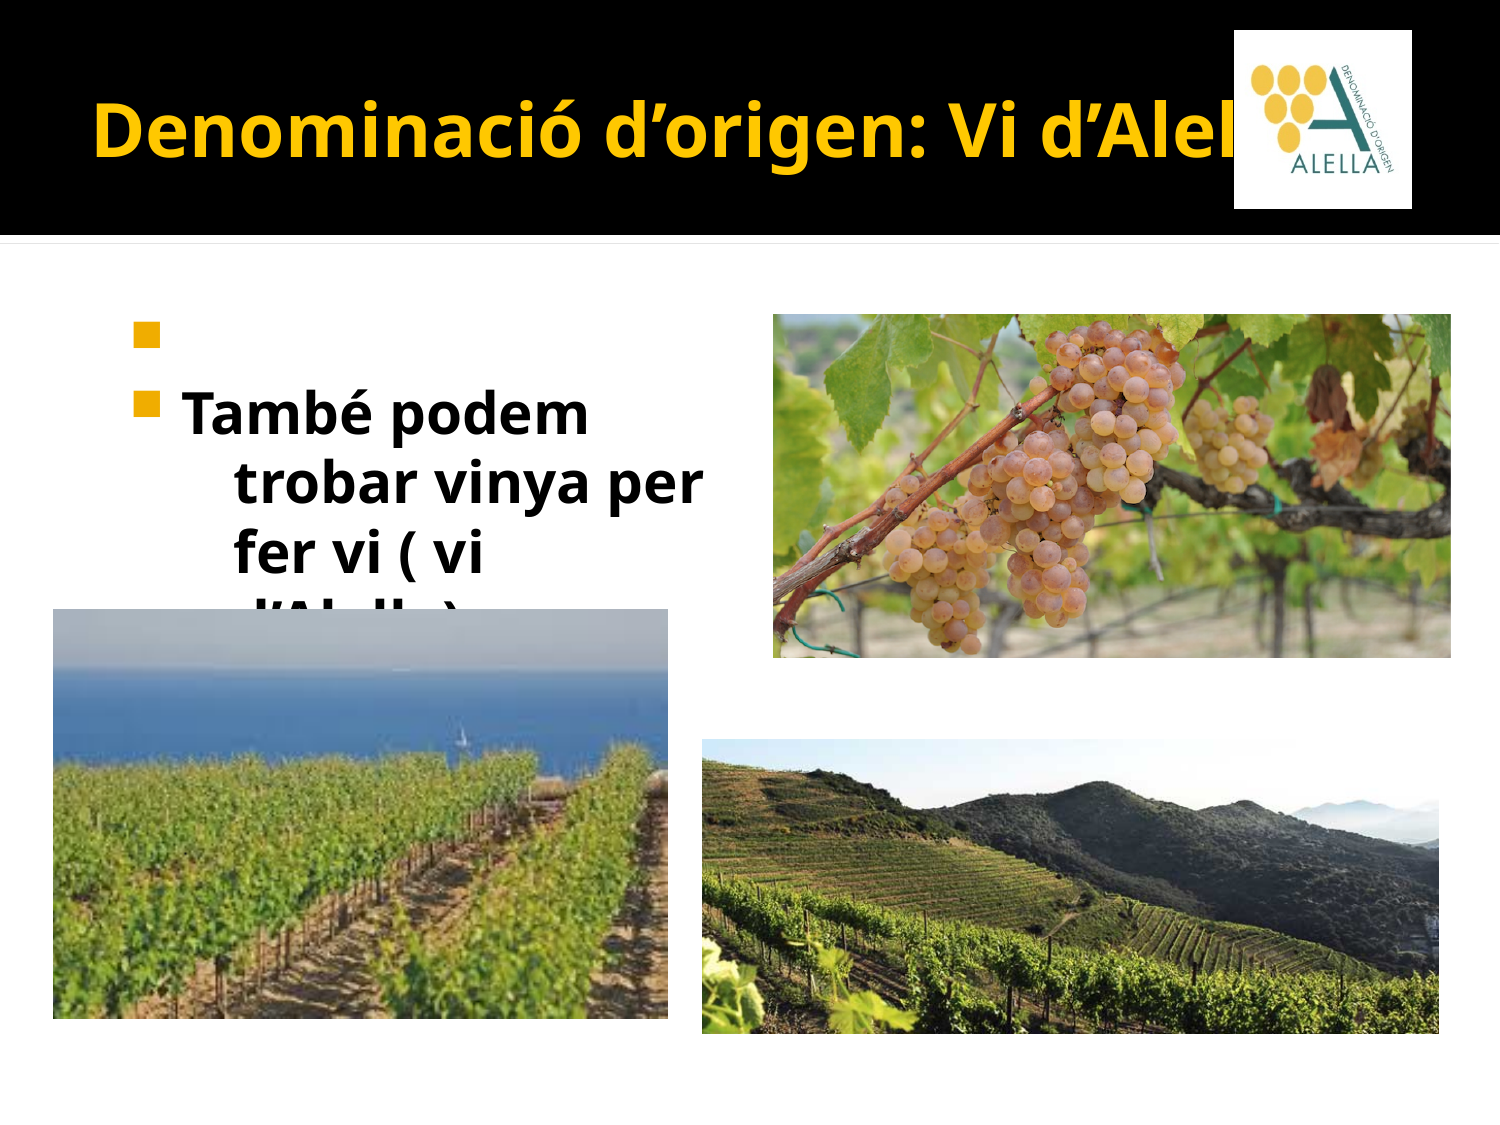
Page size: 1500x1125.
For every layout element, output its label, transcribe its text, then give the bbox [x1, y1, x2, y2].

title Denominació d’origen: Vi d’Alella [75, 24, 1426, 231]
picture [1234, 30, 1412, 209]
picture [53, 609, 668, 1019]
list També podem trobar vinya per fer vi ( vi d’Alella). [75, 291, 738, 1050]
picture [773, 314, 1451, 658]
picture [702, 739, 1439, 1034]
